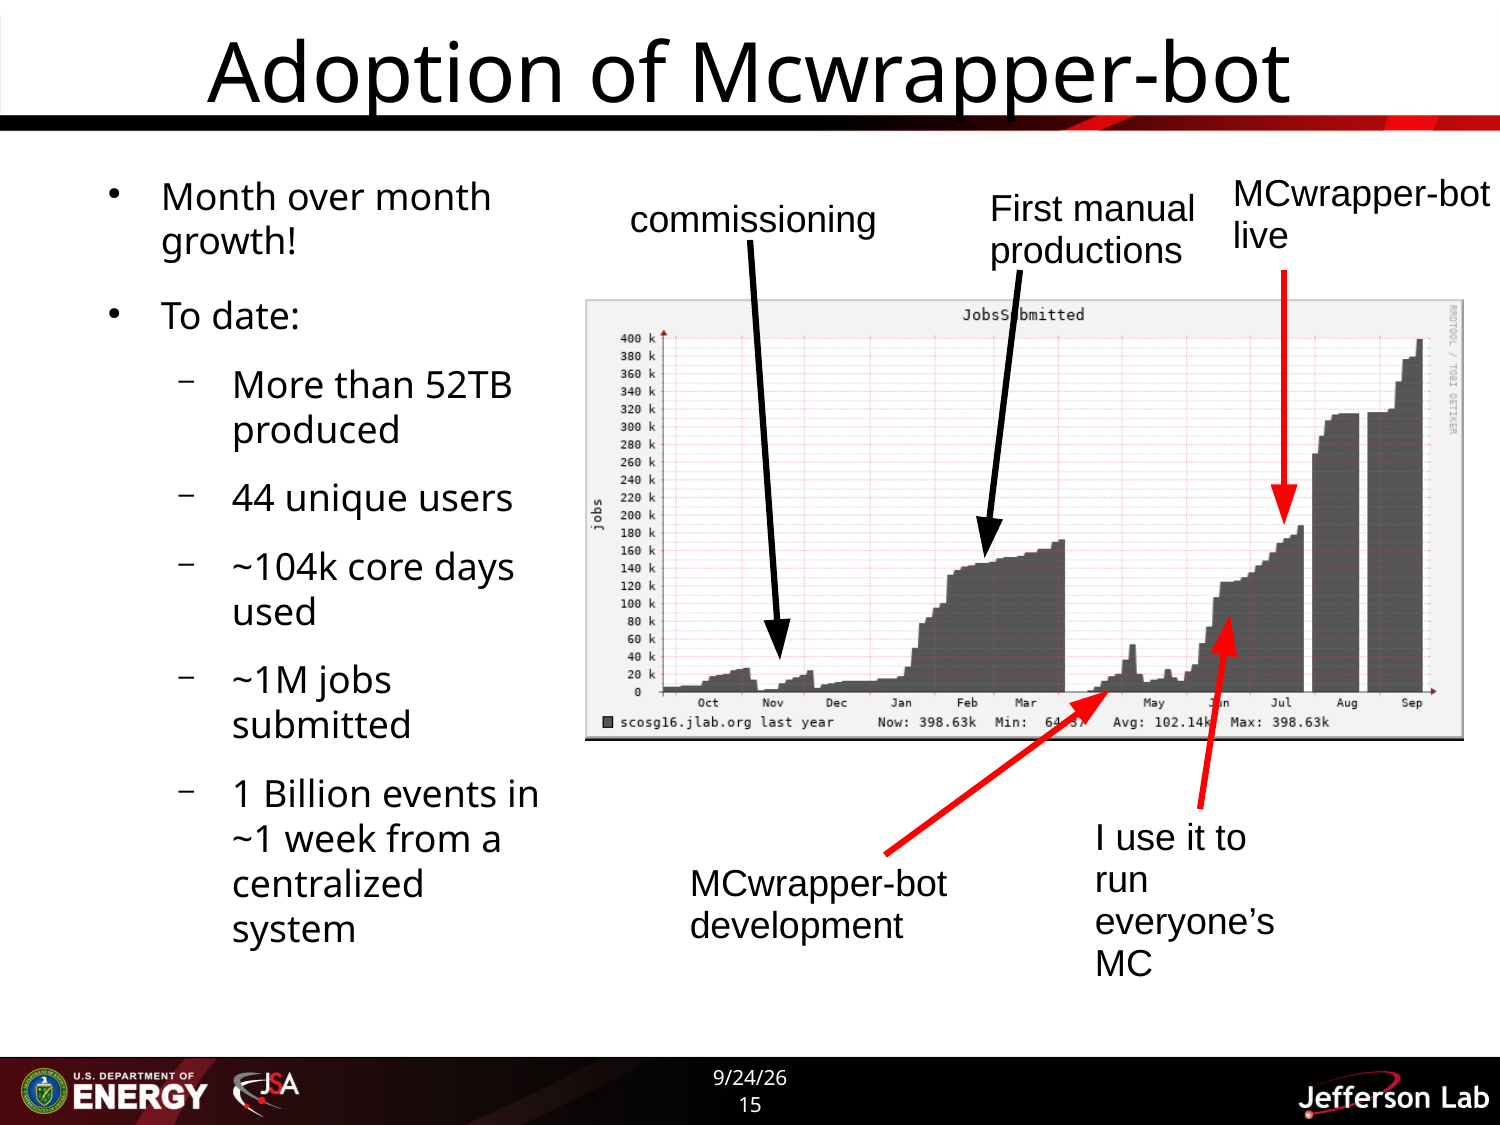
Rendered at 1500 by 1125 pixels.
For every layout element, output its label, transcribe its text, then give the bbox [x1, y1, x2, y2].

text_box I use it to run everyone’s MC [1080, 809, 1321, 992]
text_box First manual productions [975, 179, 1218, 279]
title Adoption of Mcwrapper-bot [75, 38, 1425, 99]
picture [0, 0, 1500, 1125]
list Month over month growth! To date: More than 52TB produced 44 unique users ~104k core days used ~1M jobs submitted 1 Billion events in ~1 week from a centralized system [75, 164, 571, 1006]
text_box commissioning [615, 190, 901, 330]
slide_number 11/1/19 [575, 1048, 925, 1090]
slide_number <number> [575, 1090, 925, 1122]
text_box MCwrapper-bot development [675, 855, 1006, 995]
text_box MCwrapper-bot live [1218, 164, 1500, 335]
